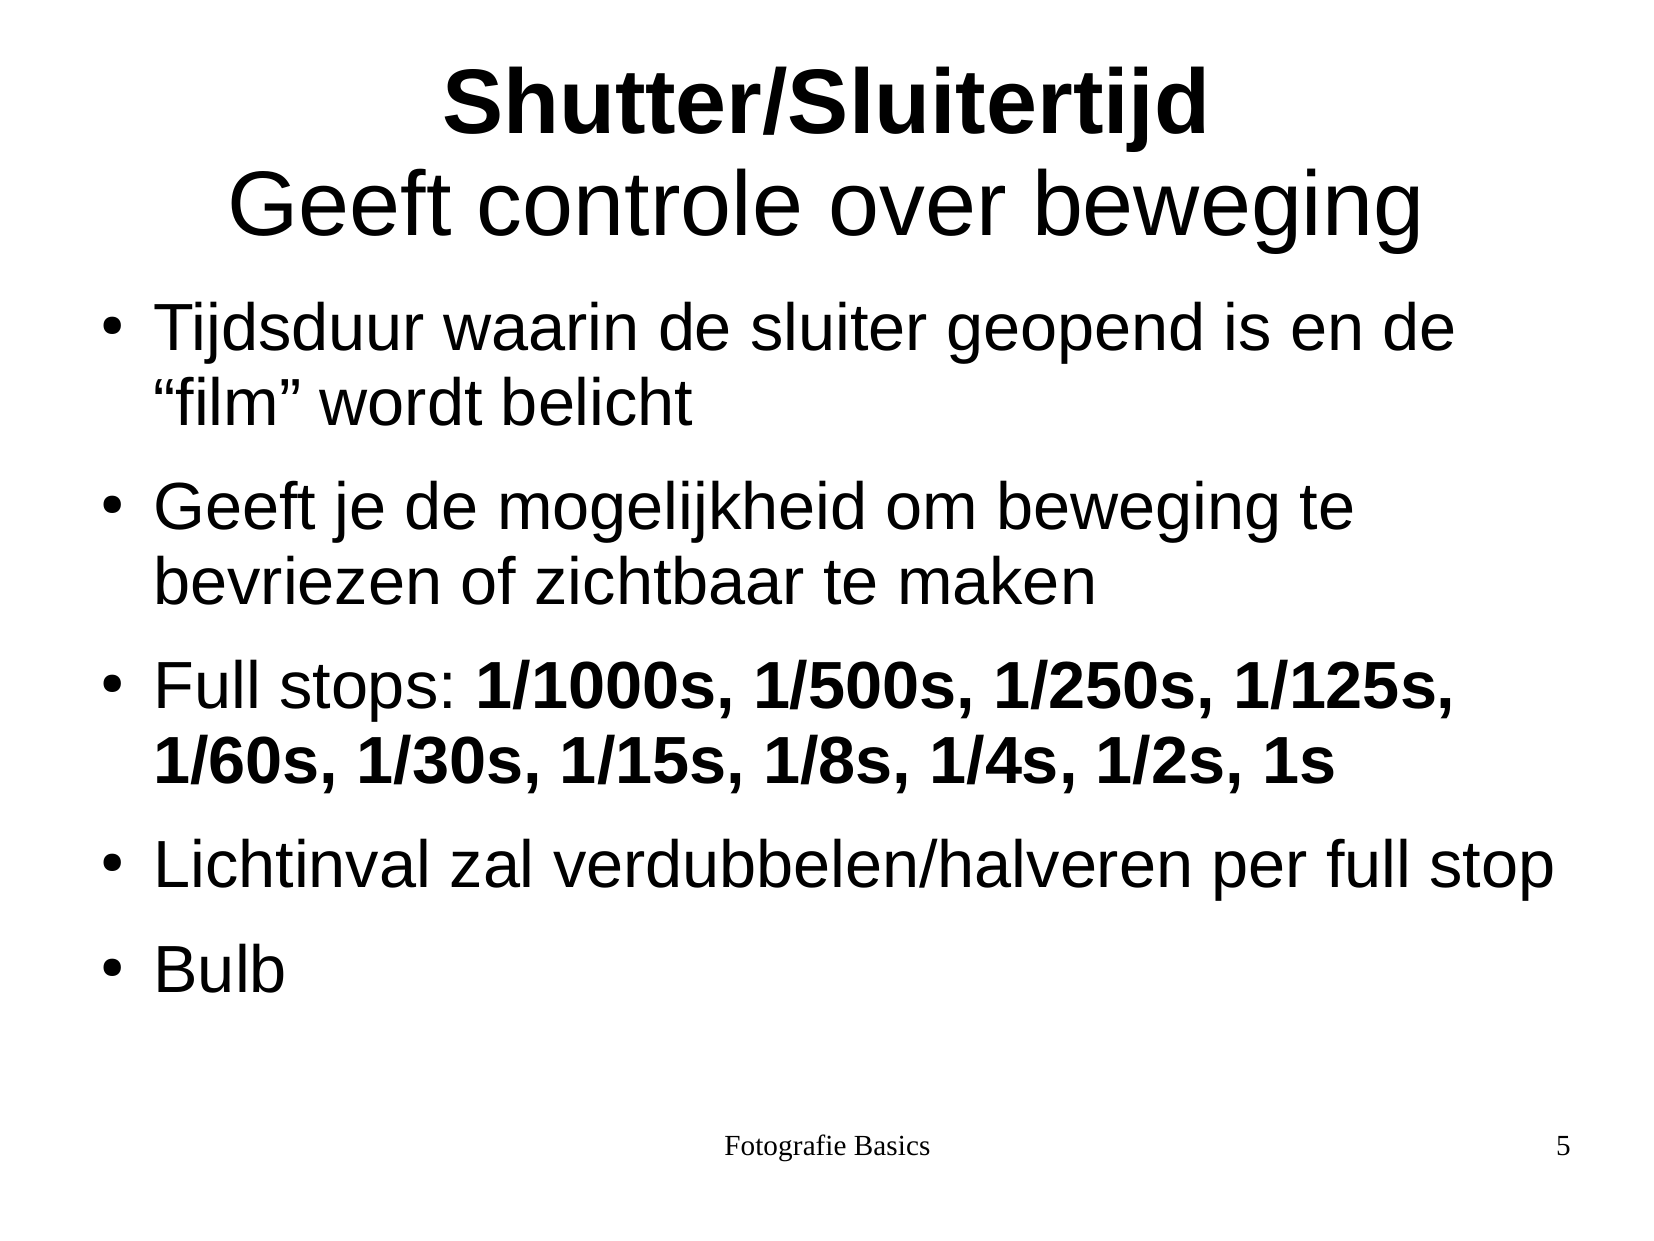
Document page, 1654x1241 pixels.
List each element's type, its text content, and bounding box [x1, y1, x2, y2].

list Tijdsduur waarin de sluiter geopend is en de “film” wordt belicht Geeft je de mogelijkheid om beweging te bevriezen of zichtbaar te maken Full stops: 1/1000s, 1/500s, 1/250s, 1/125s, 1/60s, 1/30s, 1/15s, 1/8s, 1/4s, 1/2s, 1s Lichtinval zal verdubbelen/halveren per full stop Bulb [82, 290, 1571, 1010]
title Shutter/Sluitertijd Geeft controle over beweging [82, 49, 1571, 257]
